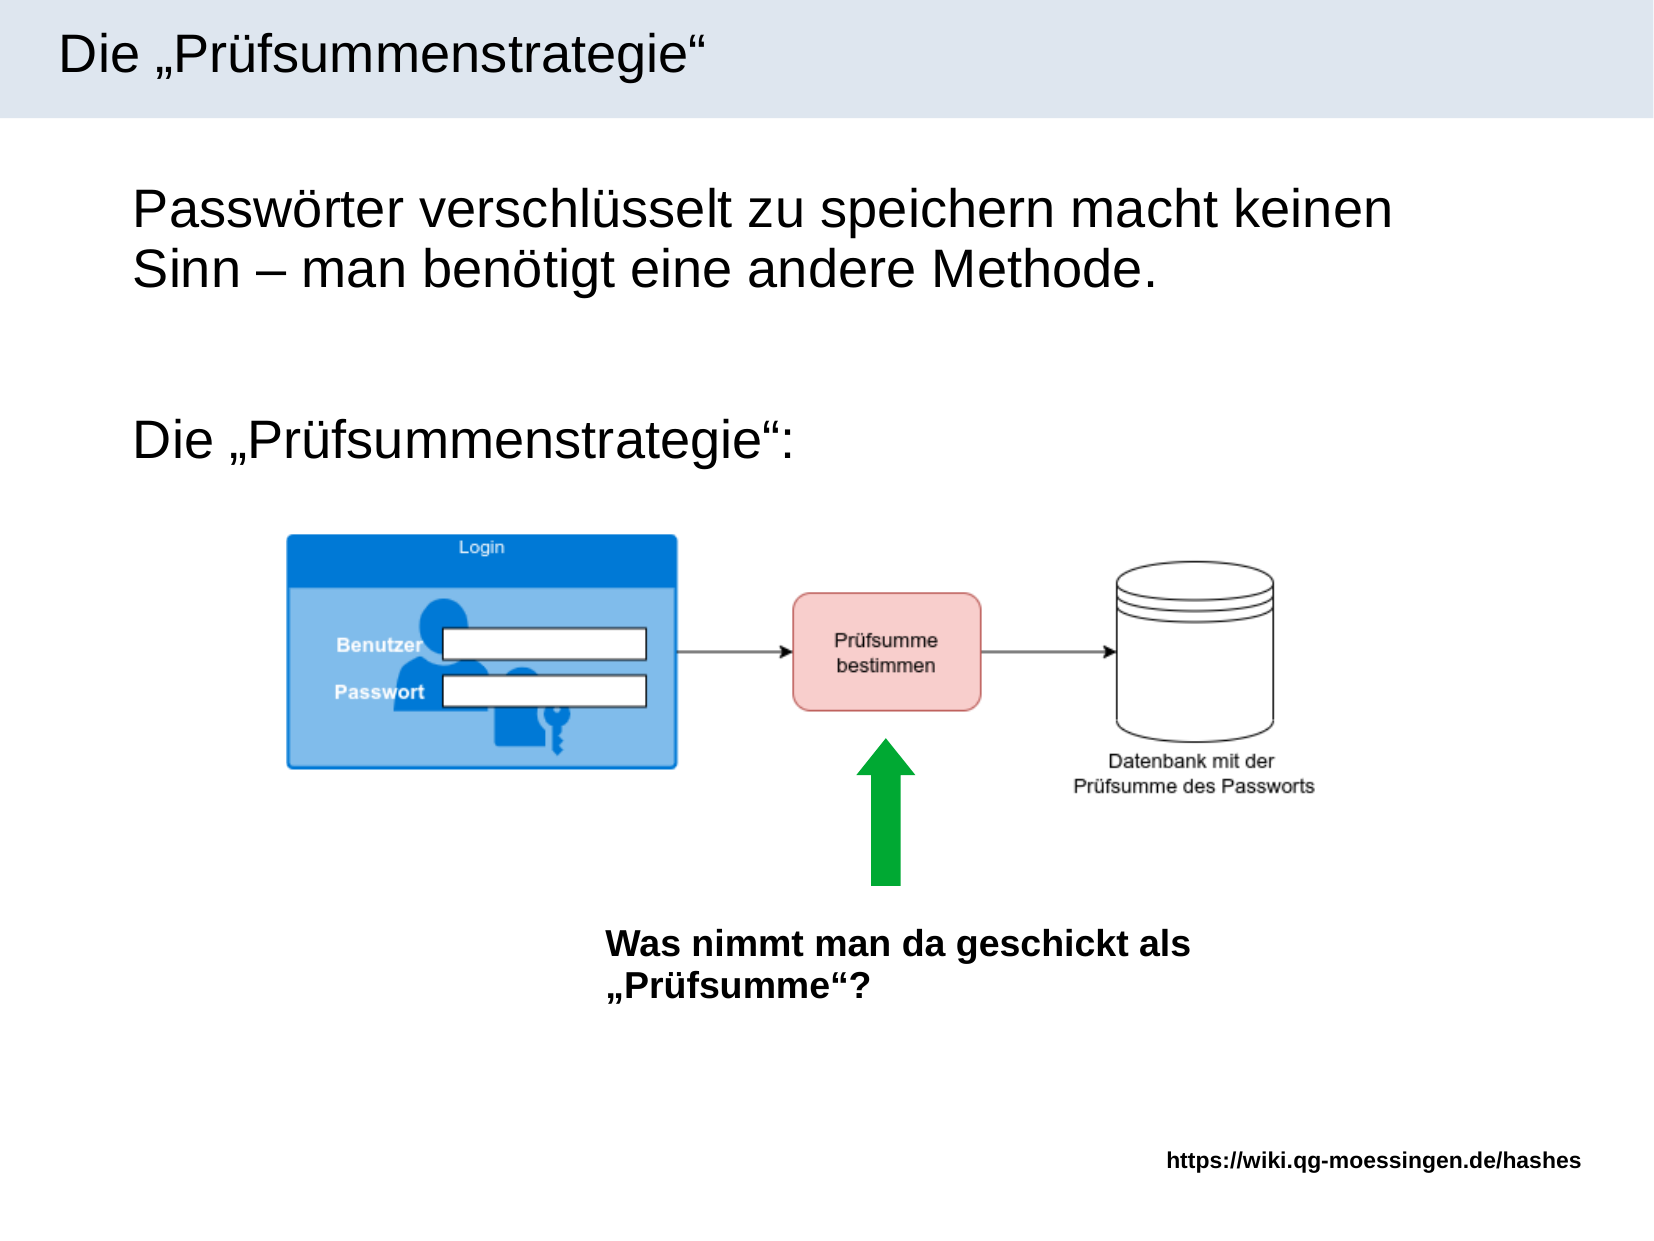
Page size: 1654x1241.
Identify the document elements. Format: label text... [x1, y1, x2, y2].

text_box Was nimmt man da geschickt als „Prüfsumme“? [590, 915, 1270, 1015]
text_box [856, 738, 916, 886]
picture [286, 533, 1329, 798]
text_box Passwörter verschlüsselt zu speichern macht keinen Sinn – man benötigt eine andere Methode. Die „Prüfsummenstrategie“: [118, 170, 1504, 526]
text_box https://wiki.qg-moessingen.de/hashes [1151, 1140, 1625, 1182]
title Die „Prüfsummenstrategie“ [59, 19, 1548, 89]
